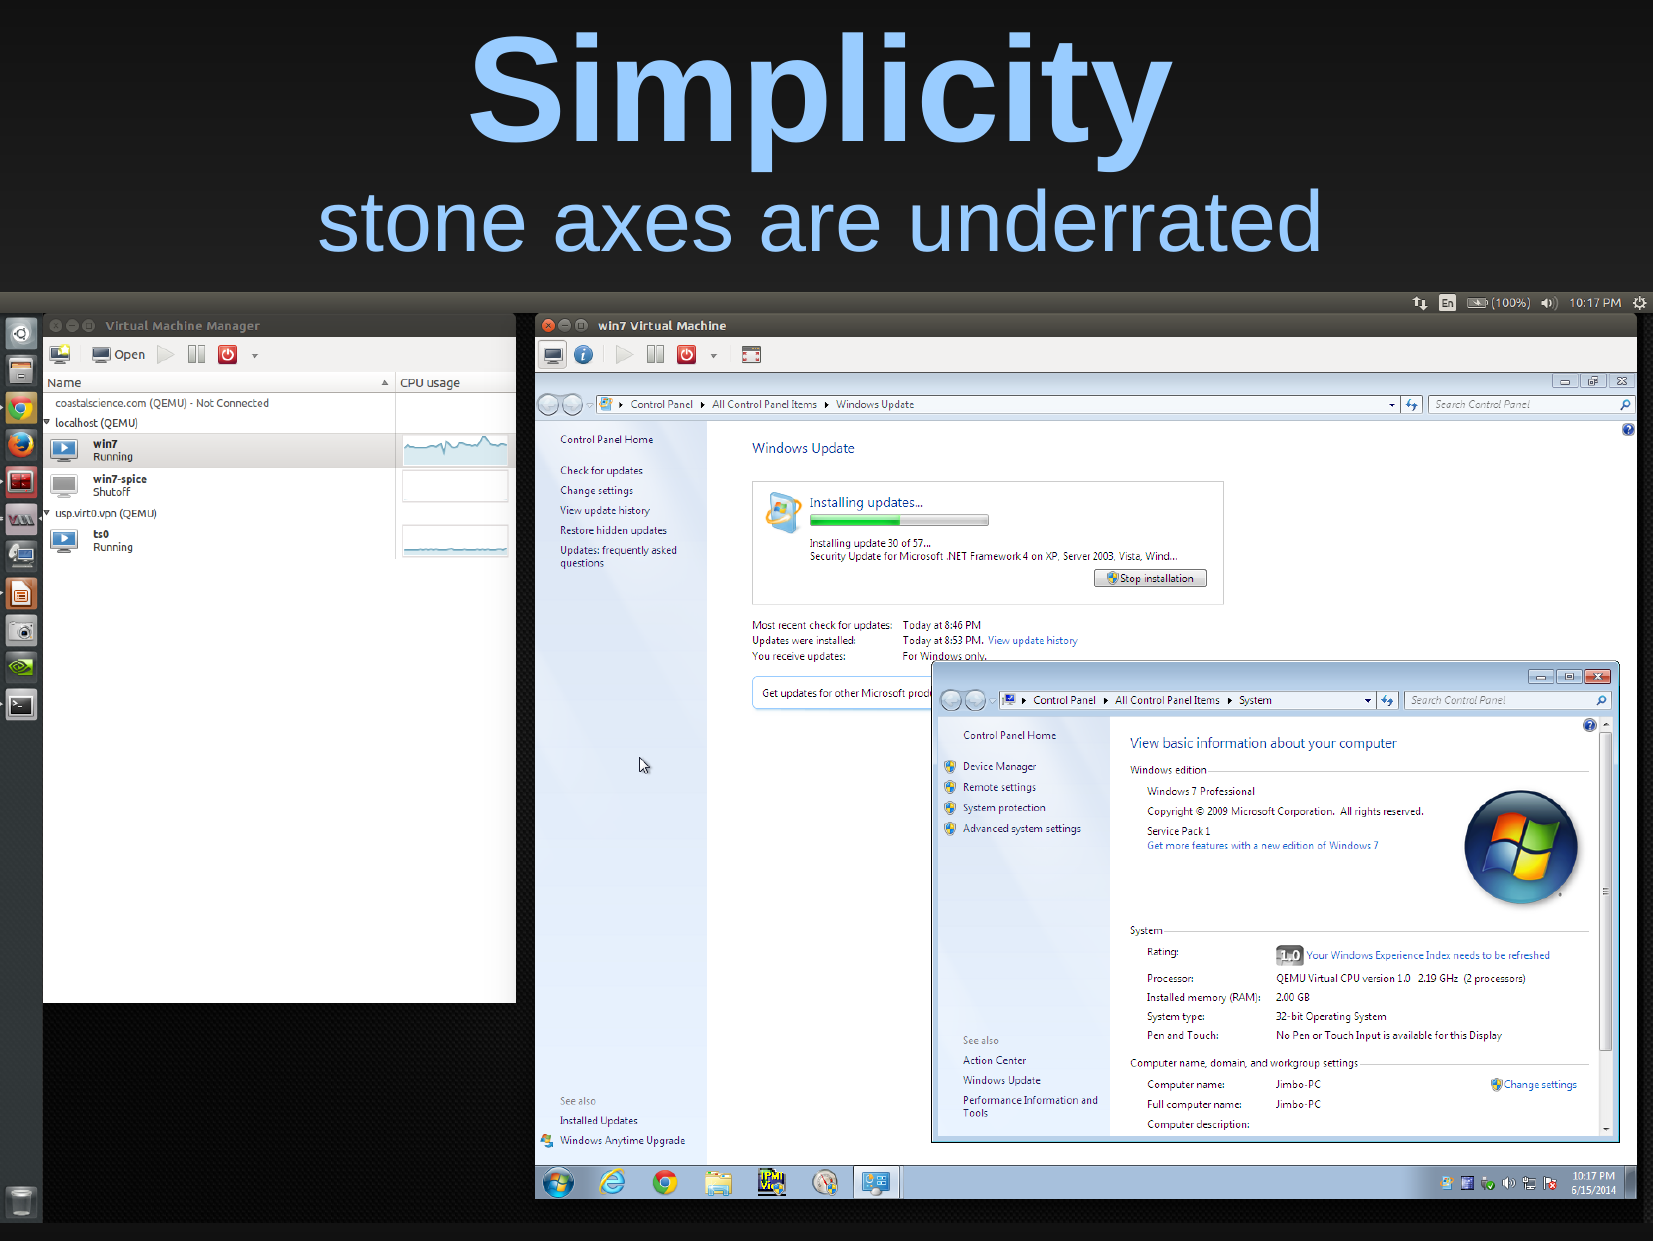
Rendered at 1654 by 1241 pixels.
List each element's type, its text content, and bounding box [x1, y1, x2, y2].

title Simplicity stone axes are underrated [112, 5, 1530, 271]
picture [0, 292, 1653, 1223]
